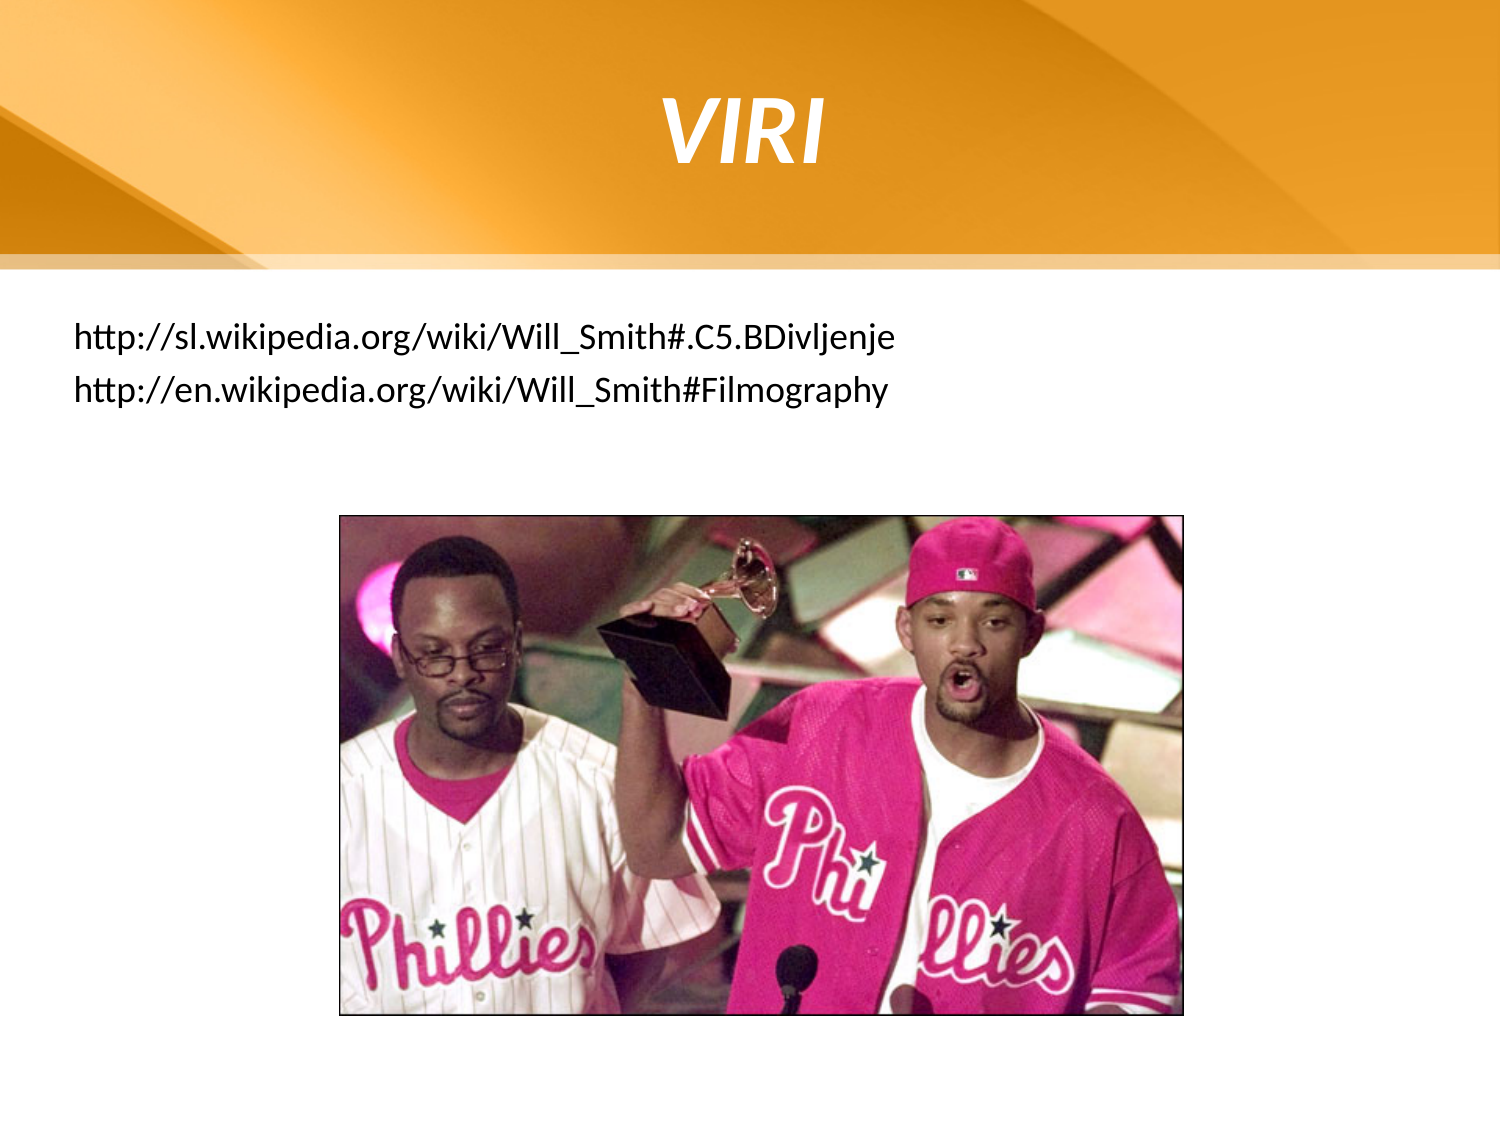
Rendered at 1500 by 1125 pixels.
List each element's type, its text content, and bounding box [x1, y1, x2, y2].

list http://sl.wikipedia.org/wiki/Will_Smith#.C5.BDivljenje http://en.wikipedia.org/wiki/Will_Smith#Filmography [58, 304, 1425, 1079]
title VIRI [58, 23, 1425, 223]
picture [0, 0, 1500, 1125]
